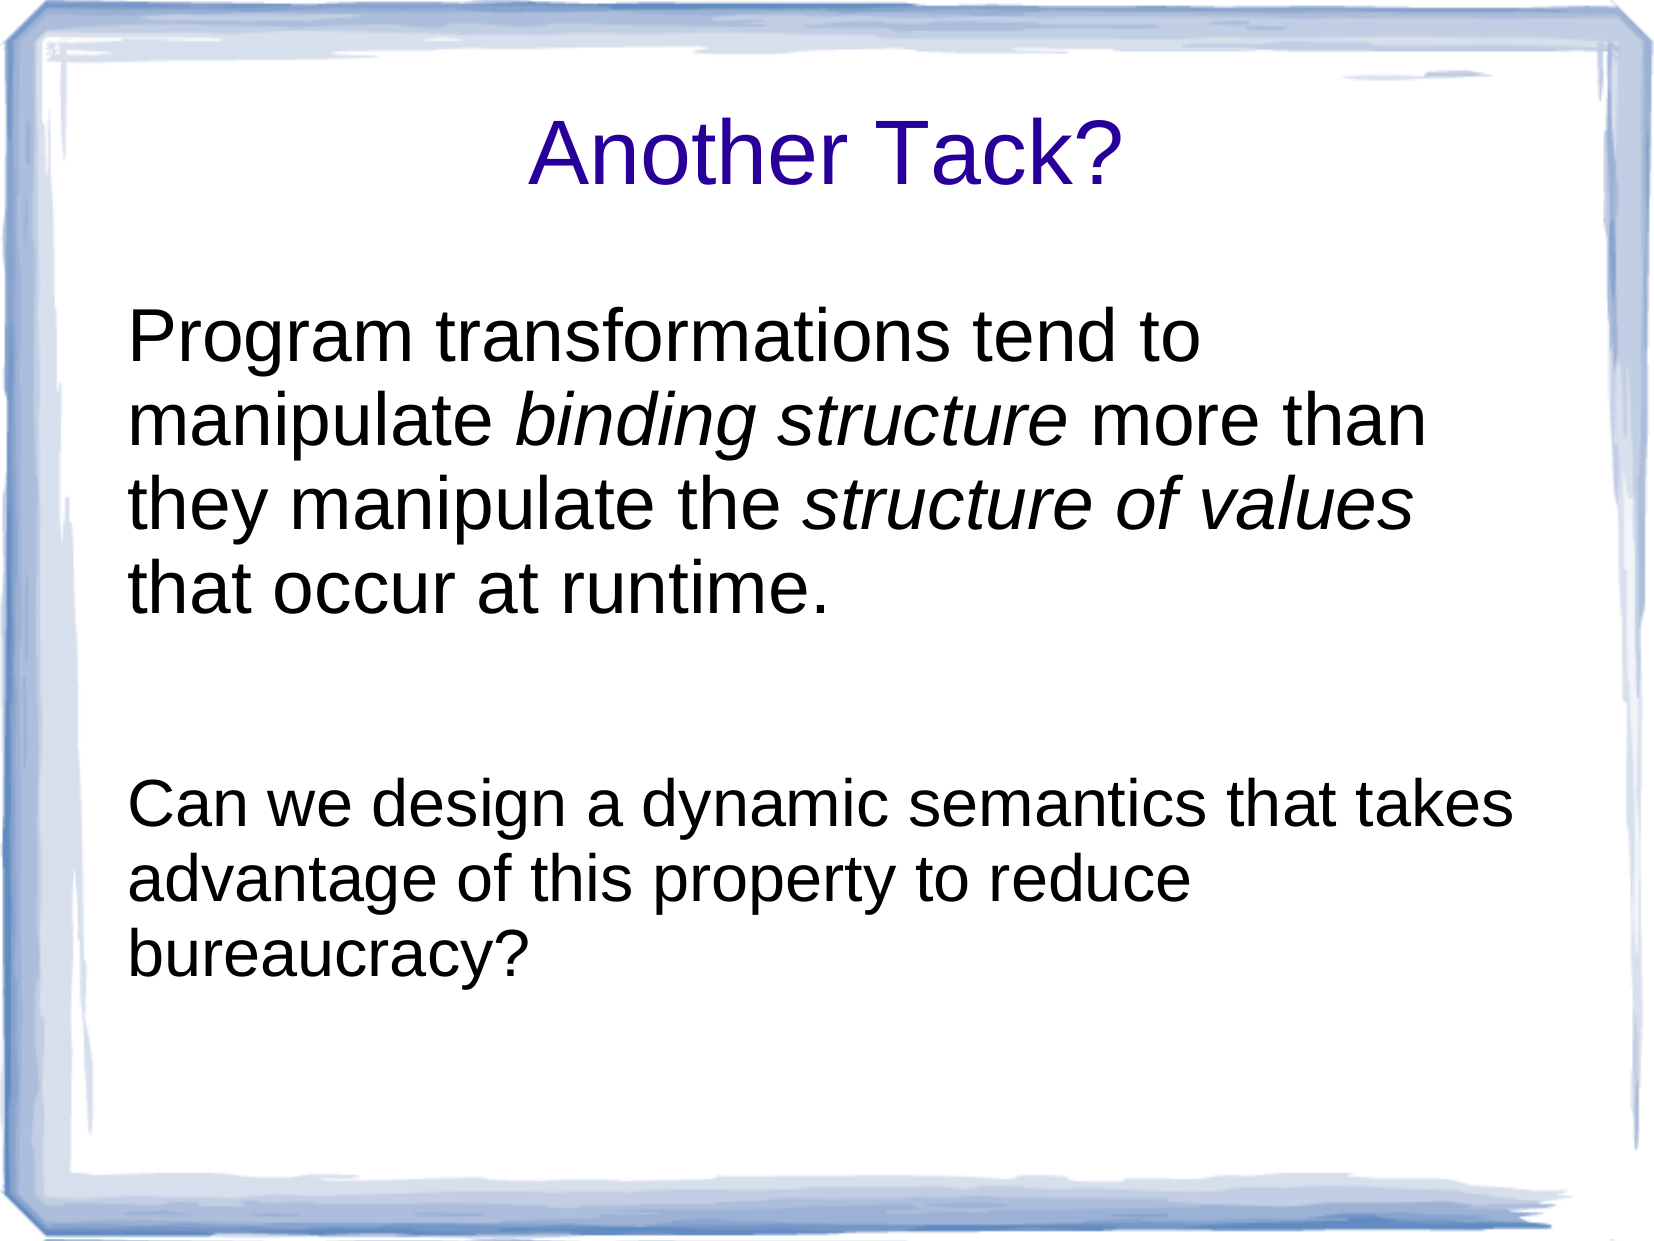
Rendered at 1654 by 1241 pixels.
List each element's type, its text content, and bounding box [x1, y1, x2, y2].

text_box Can we design a dynamic semantics that takes advantage of this property to reduce bureaucracy? [112, 758, 1576, 1023]
picture [0, 0, 1654, 1241]
text_box Program transformations tend to manipulate binding structure more than they manipulate the structure of values that occur at runtime. [112, 286, 1576, 678]
title Another Tack? [82, 56, 1571, 250]
